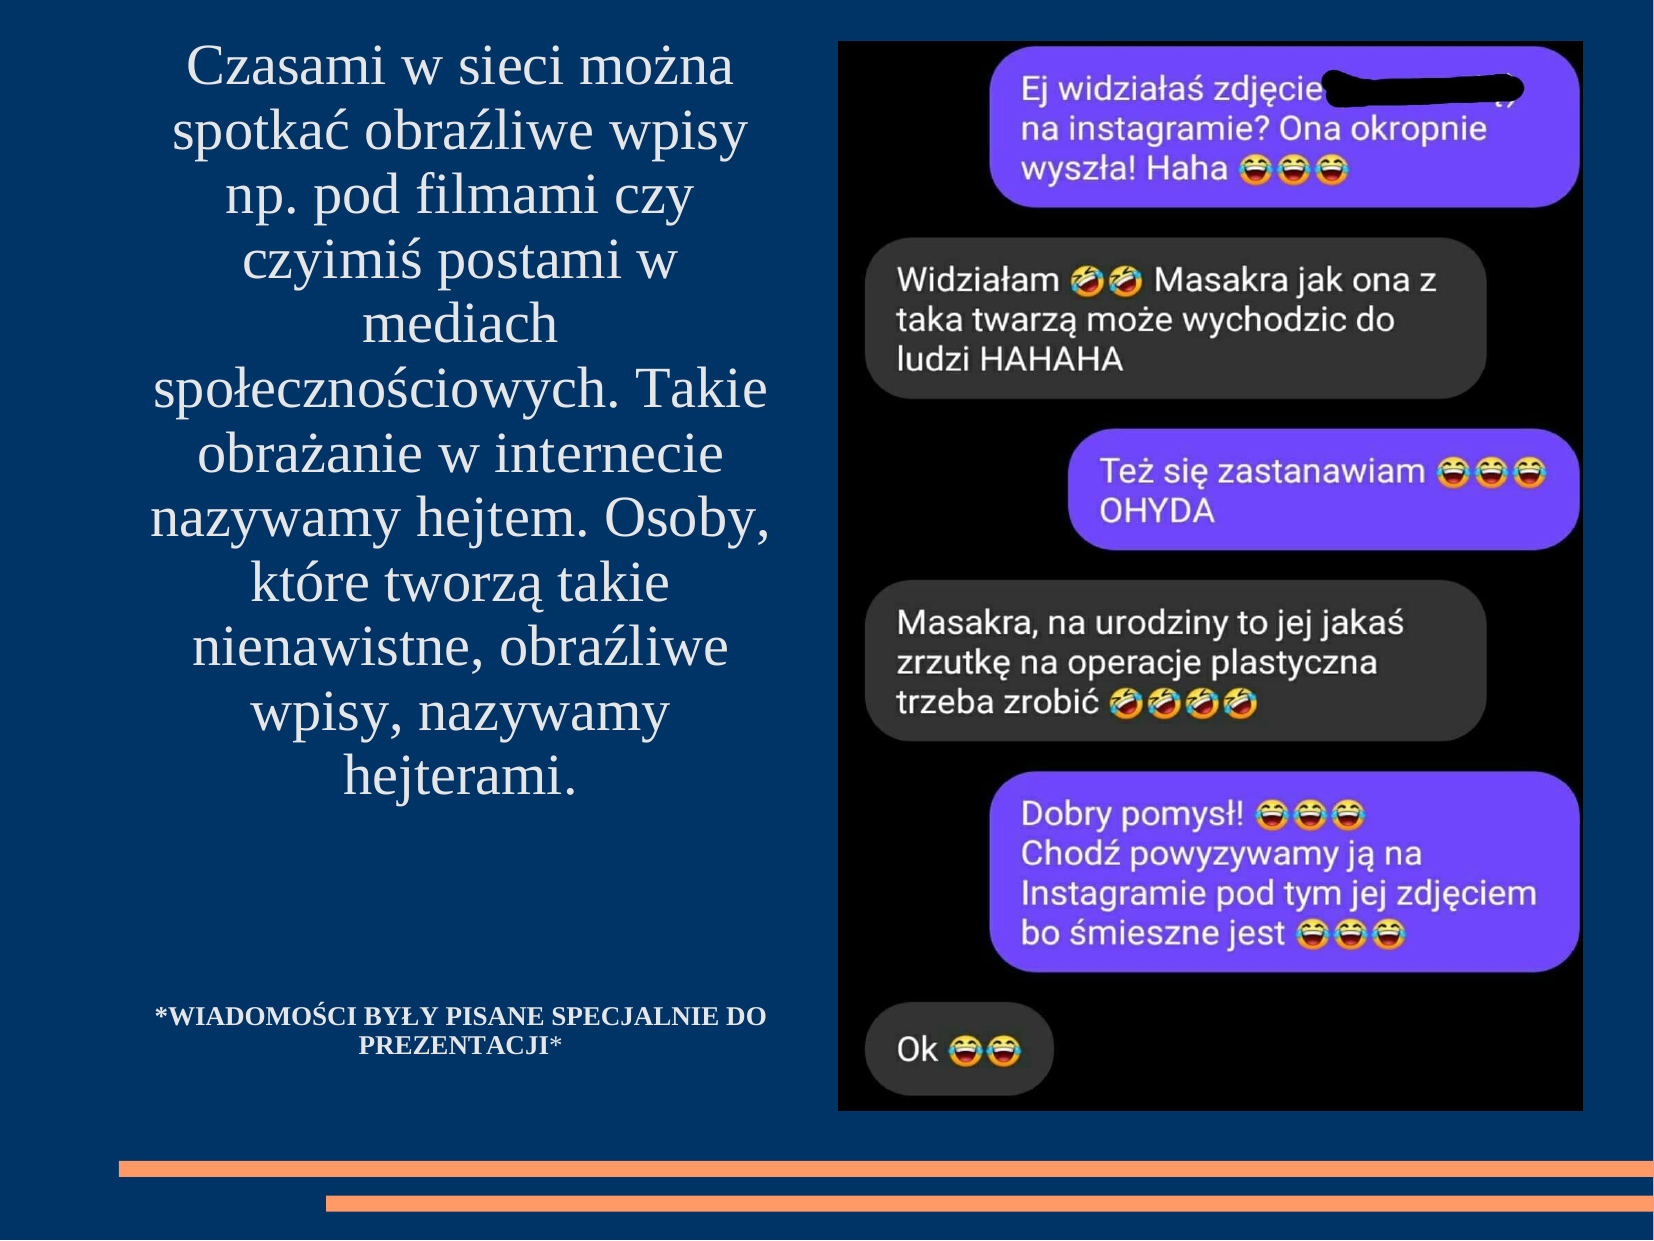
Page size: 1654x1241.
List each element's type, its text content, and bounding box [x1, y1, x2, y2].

picture [838, 41, 1583, 1111]
list Czasami w sieci można spotkać obraźliwe wpisy np. pod filmami czy czyimiś postami w mediach społecznościowych. Takie obrażanie w internecie nazywamy hejtem. Osoby, które tworzą takie nienawistne, obraźliwe wpisy, nazywamy hejterami. *WIADOMOŚCI BYŁY PISANE SPECJALNIE DO PREZENTACJI* [70, 32, 780, 1087]
